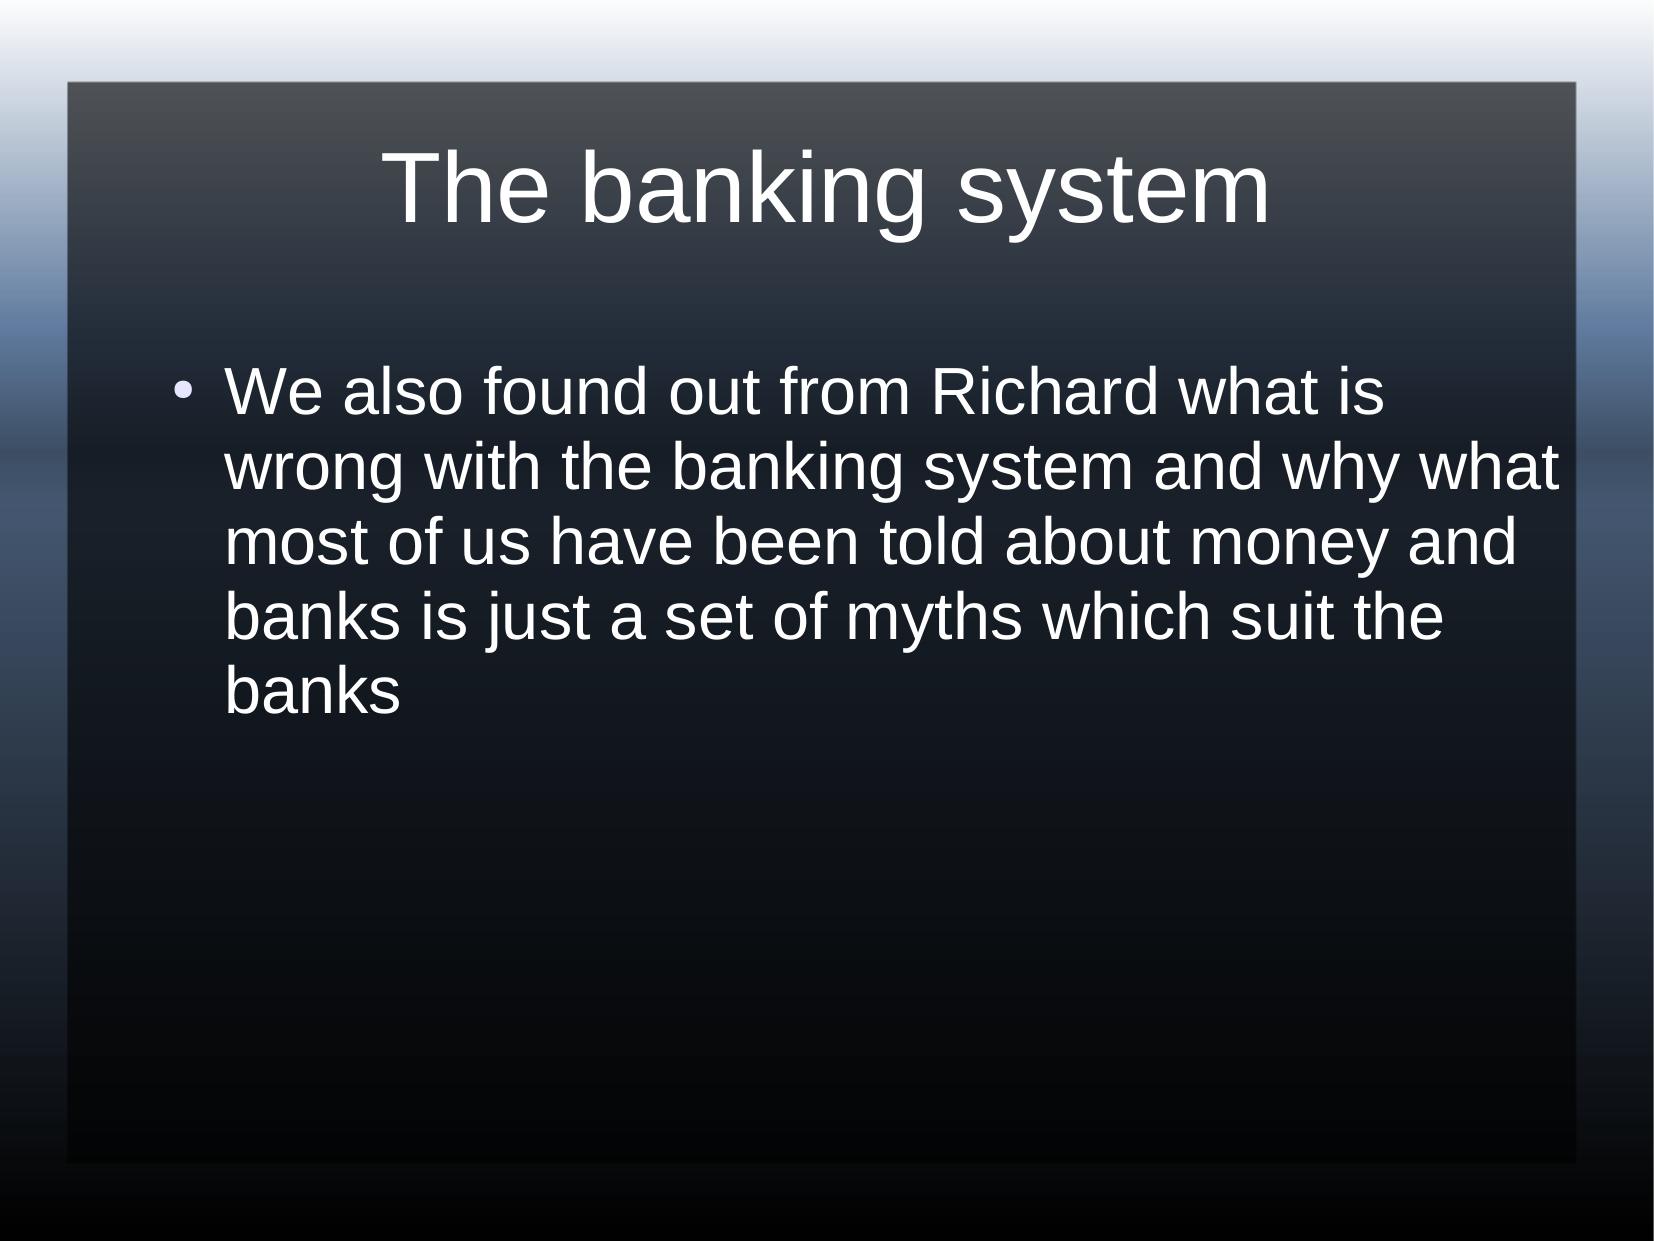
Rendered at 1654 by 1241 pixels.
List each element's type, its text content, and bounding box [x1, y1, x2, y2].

list We also found out from Richard what is wrong with the banking system and why what most of us have been told about money and banks is just a set of myths which suit the banks [82, 354, 1571, 1105]
picture [0, 0, 1654, 1241]
title The banking system [82, 84, 1571, 292]
